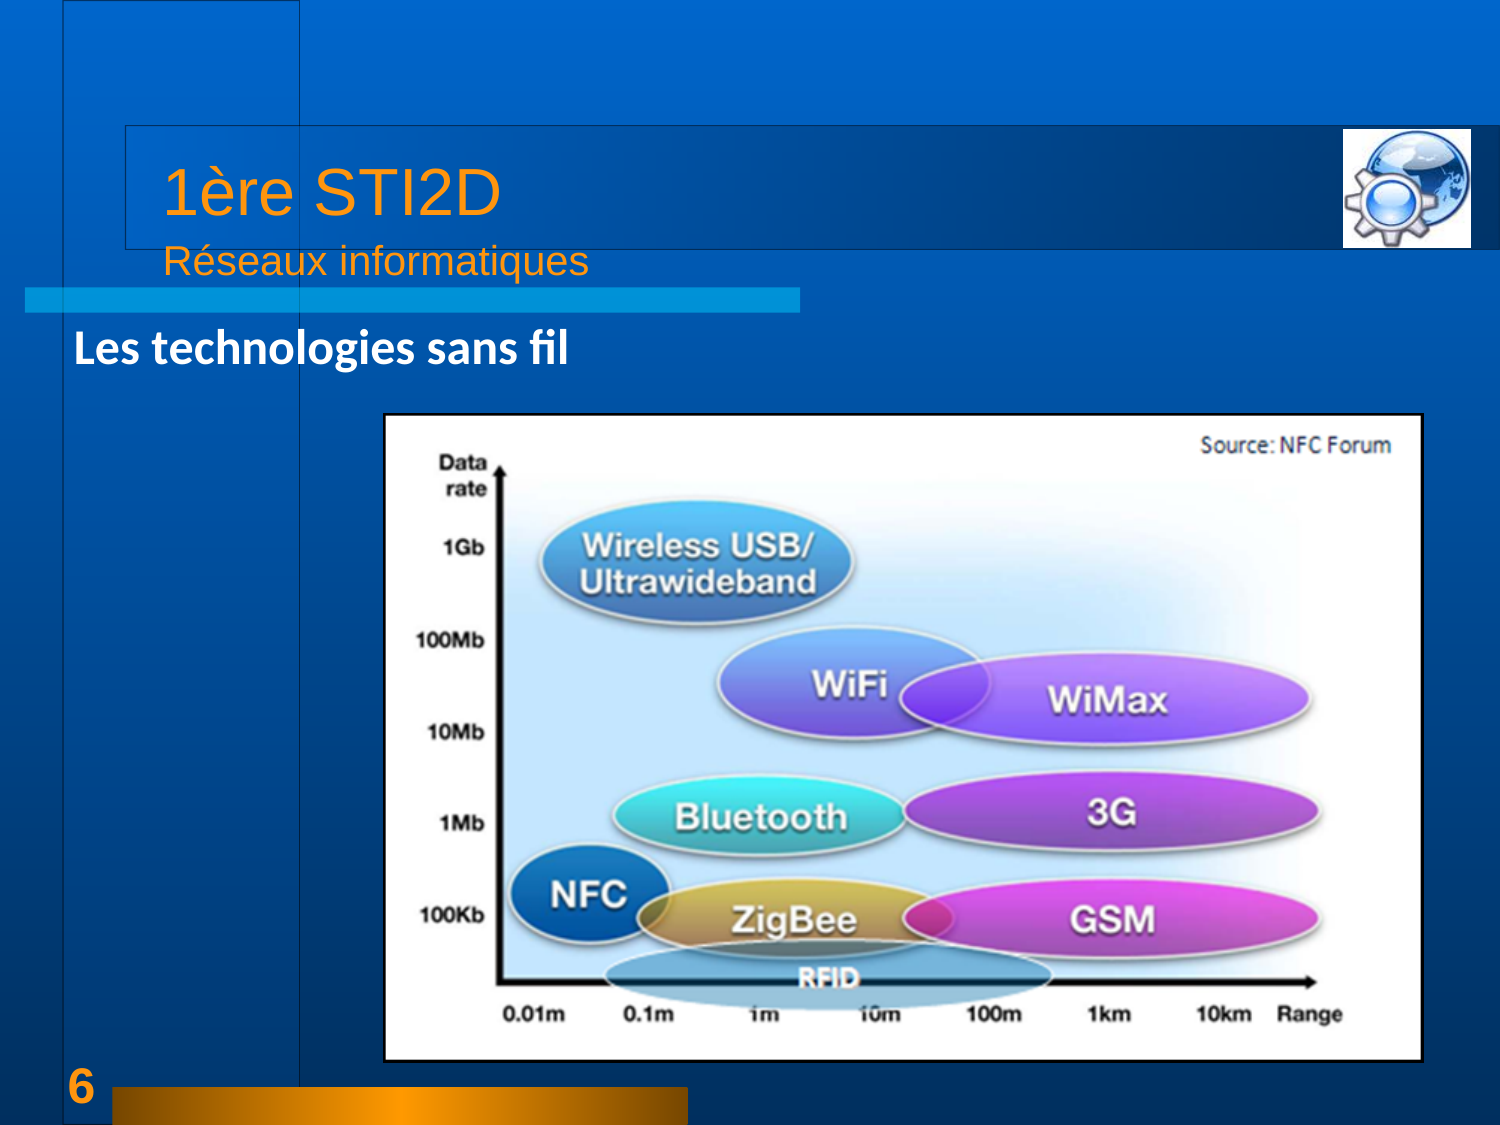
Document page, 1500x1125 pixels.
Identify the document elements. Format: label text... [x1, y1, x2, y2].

text_box Les technologies sans fil [59, 319, 1477, 779]
picture [1343, 129, 1471, 248]
picture [383, 413, 1424, 1063]
